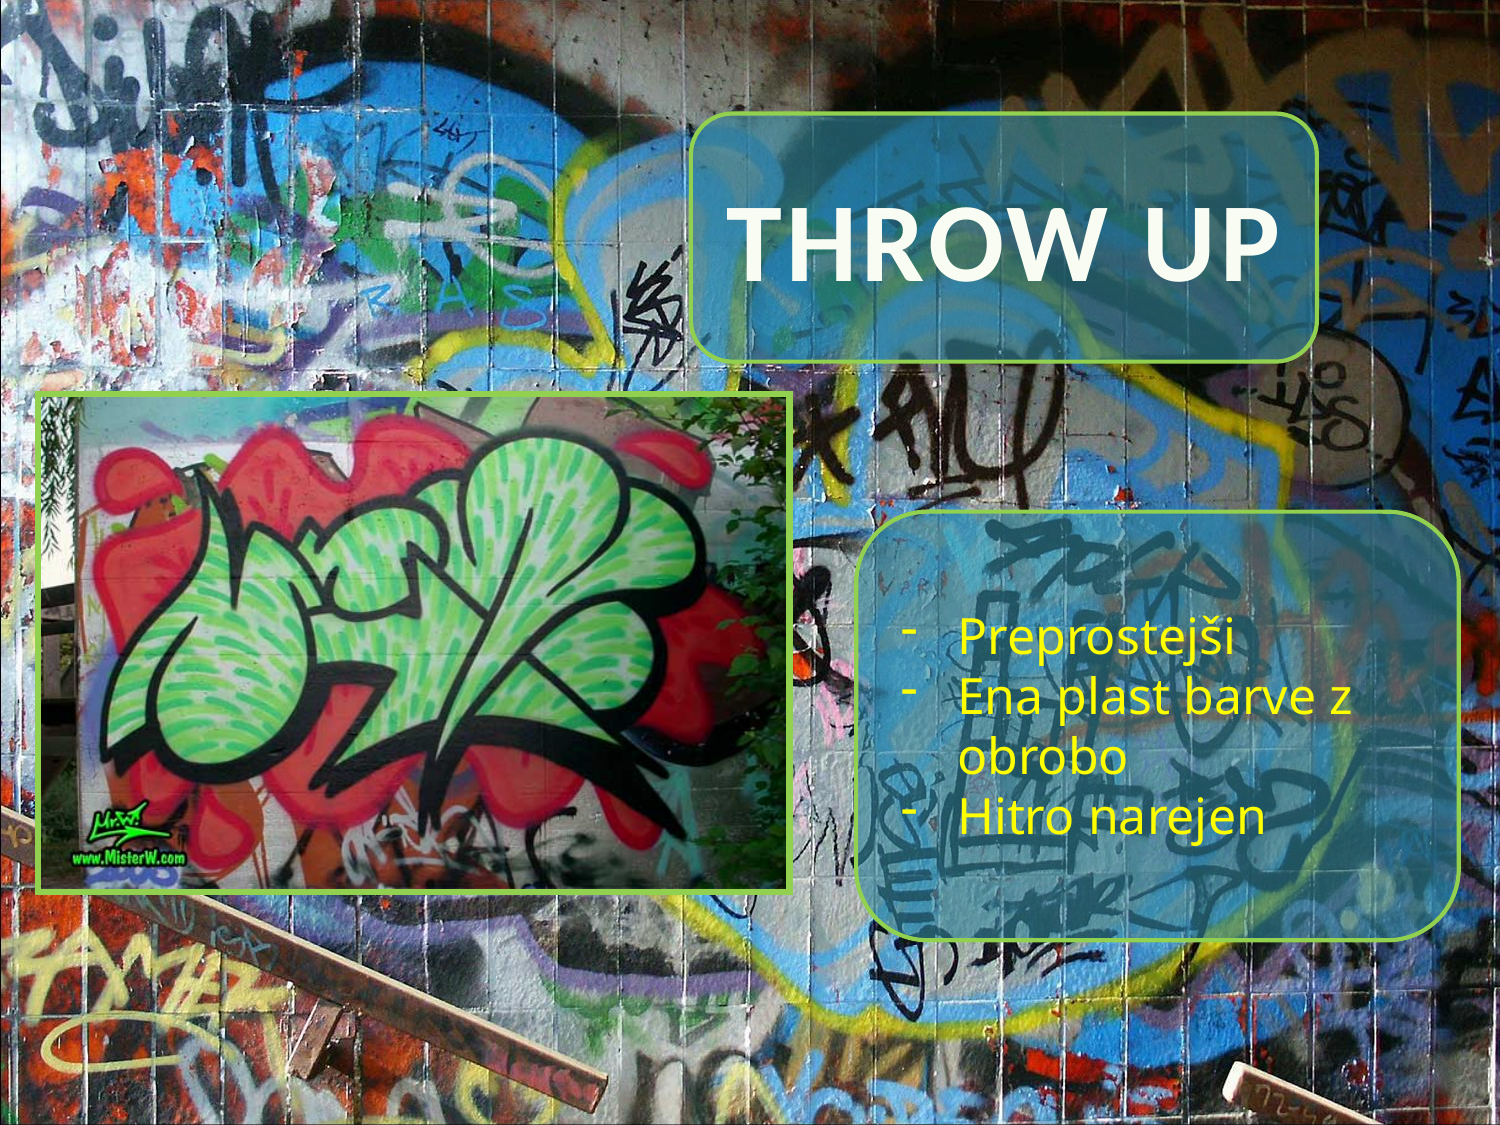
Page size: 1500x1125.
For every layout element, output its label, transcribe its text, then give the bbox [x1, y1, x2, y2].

text_box [690, 113, 1317, 362]
text_box [856, 511, 1459, 941]
picture [0, 0, 1500, 1125]
text_box Preprostejši Ena plast barve z obrobo Hitro narejen [885, 597, 1430, 853]
text_box THROW UP [712, 161, 1296, 312]
